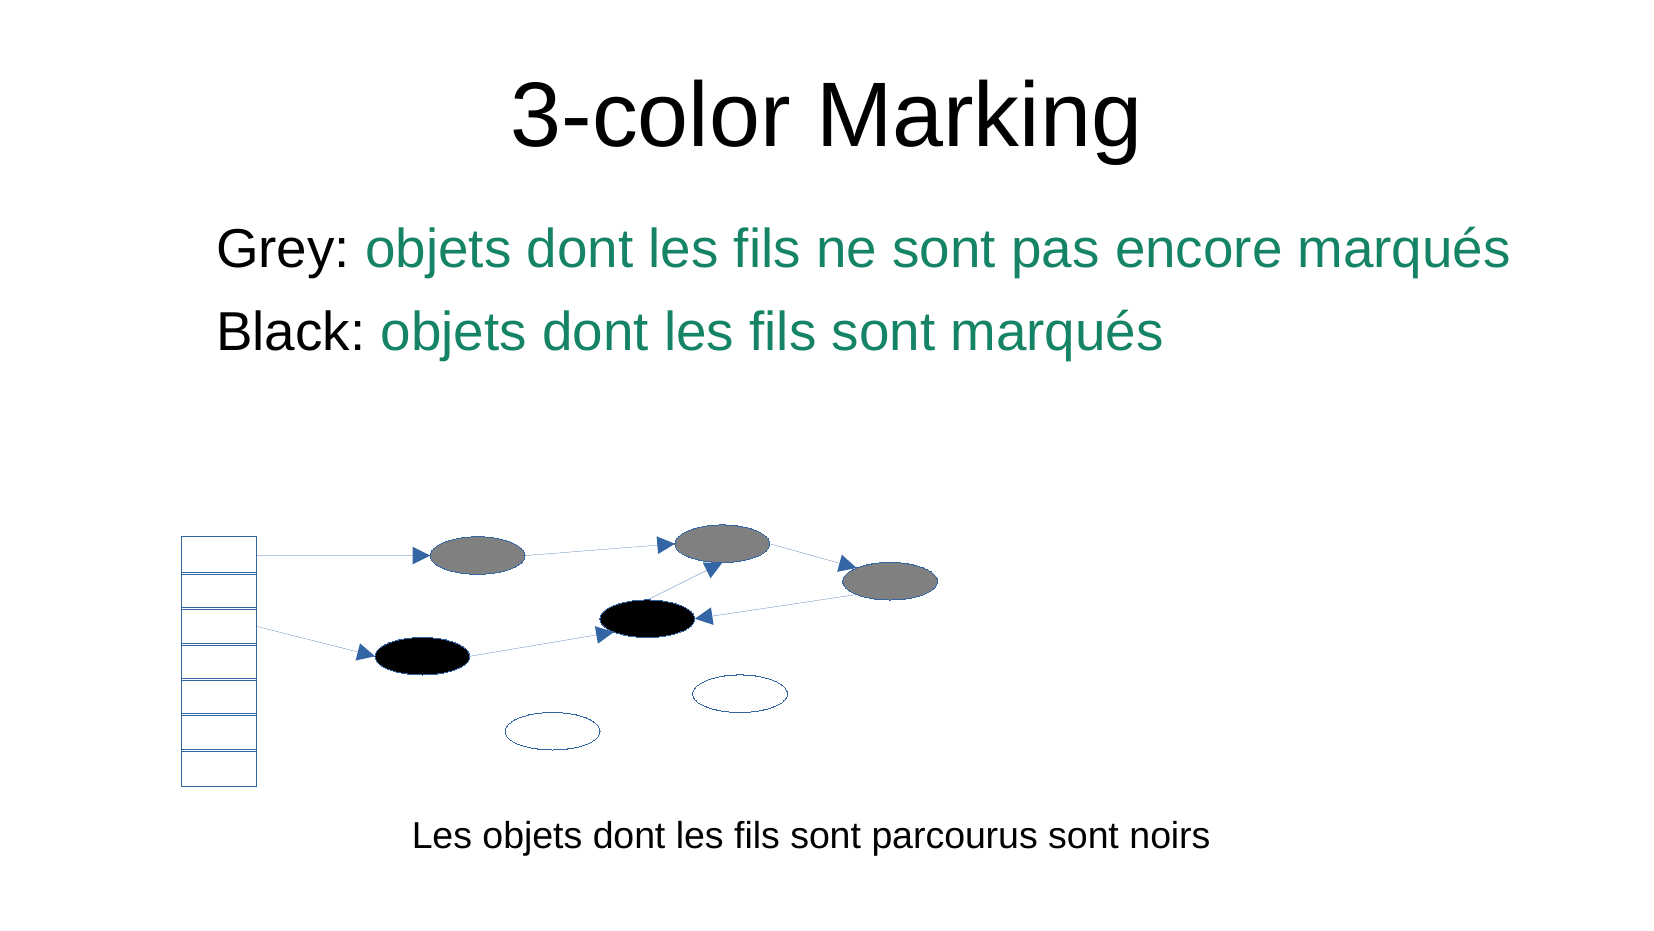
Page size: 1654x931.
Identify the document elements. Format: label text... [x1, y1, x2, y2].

text_box [430, 536, 525, 575]
text_box [375, 637, 470, 676]
title 3-color Marking [82, 37, 1571, 193]
text_box [842, 562, 938, 601]
text_box [675, 524, 770, 563]
text_box [599, 599, 695, 638]
text_box Les objets dont les fils sont parcourus sont noirs [397, 807, 1449, 907]
list Grey: objets dont les fils ne sont pas encore marqués Black: objets dont les fils sont marqués [82, 217, 1571, 488]
